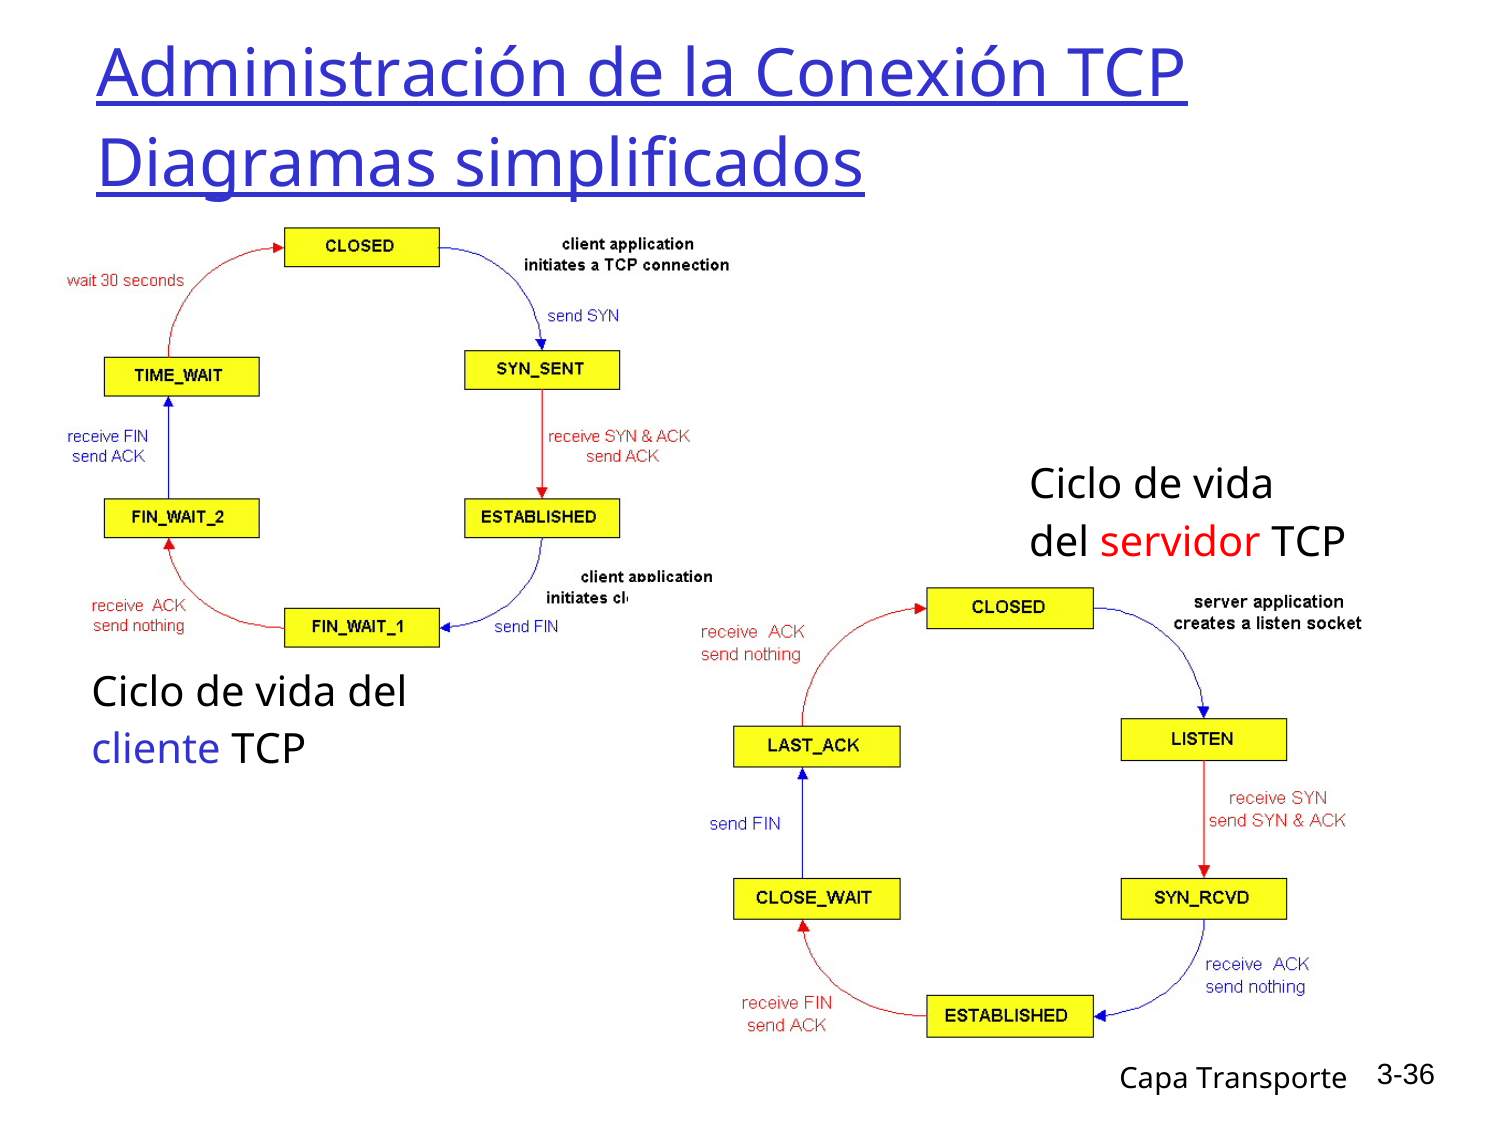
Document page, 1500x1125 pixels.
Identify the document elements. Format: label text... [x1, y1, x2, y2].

text_box Ciclo de vida del servidor TCP [1014, 446, 1362, 577]
picture [0, 223, 1401, 1041]
title Administración de la Conexión TCP Diagramas simplificados [81, 21, 1438, 210]
text_box Ciclo de vida del cliente TCP [76, 654, 423, 784]
